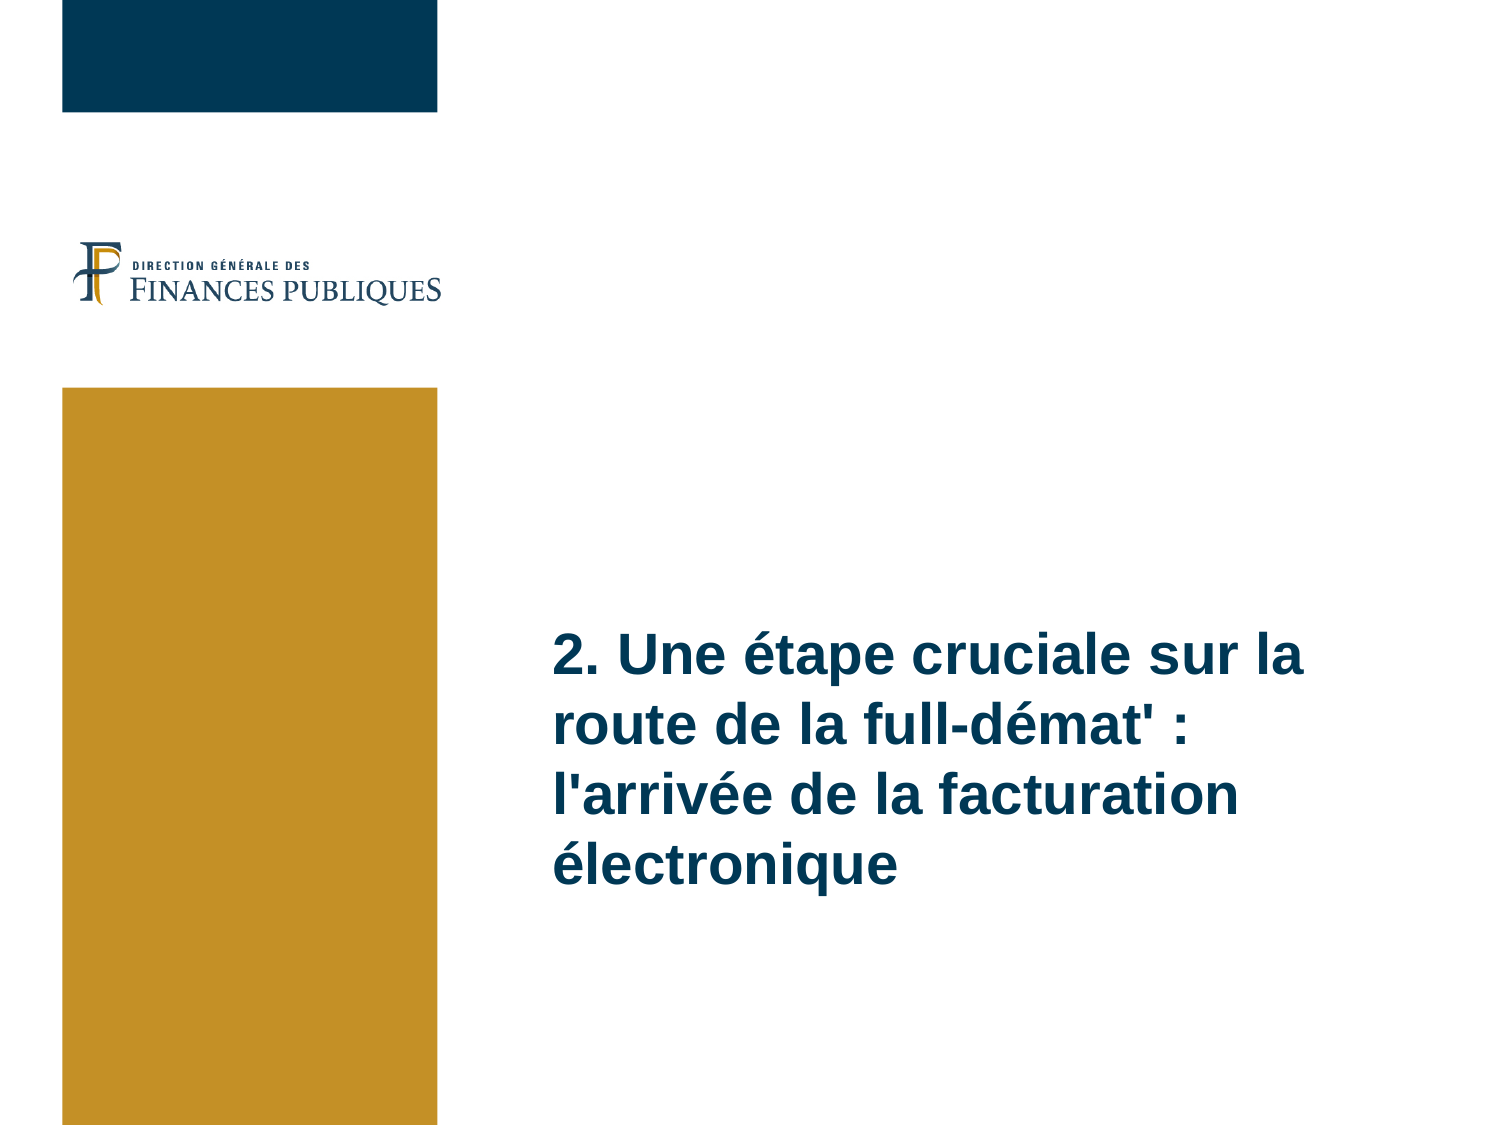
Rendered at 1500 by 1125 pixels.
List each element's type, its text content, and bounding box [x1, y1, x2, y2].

title 2. Une étape cruciale sur la route de la full-démat' : l'arrivée de la facturation électronique [537, 608, 1440, 905]
picture [50, 219, 463, 328]
